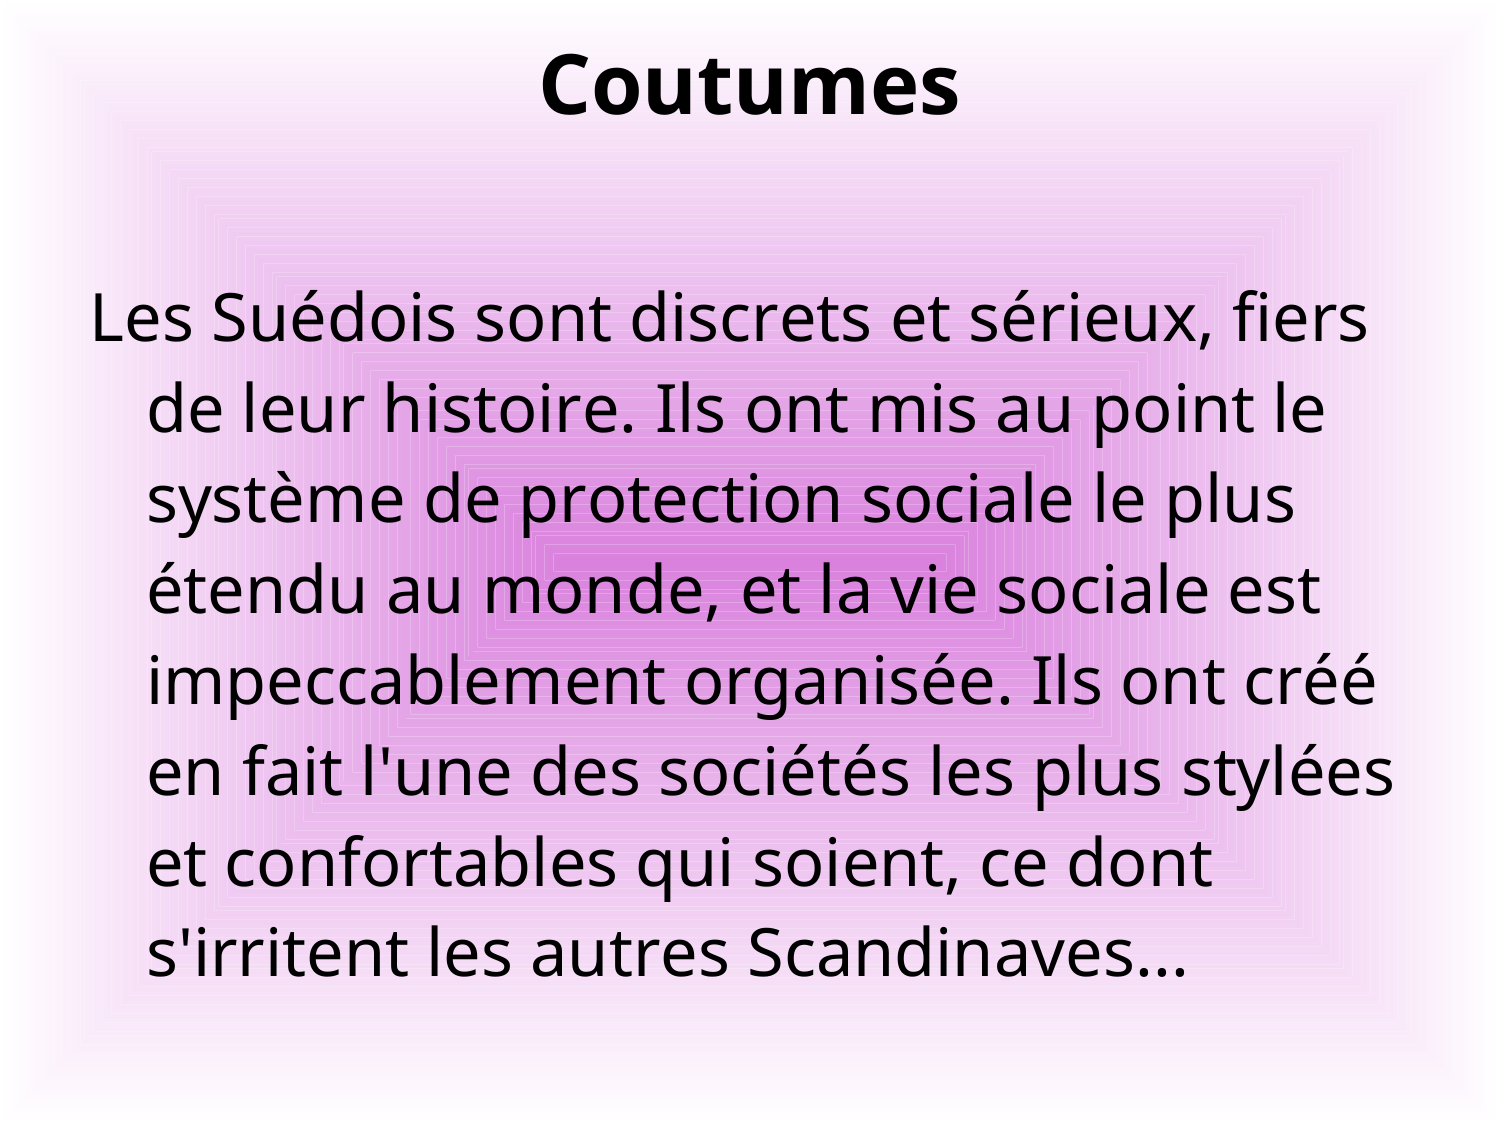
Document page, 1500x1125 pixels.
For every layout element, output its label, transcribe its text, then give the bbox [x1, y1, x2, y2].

list Les Suédois sont discrets et sérieux, fiers de leur histoire. Ils ont mis au point le système de protection sociale le plus étendu au monde, et la vie sociale est impeccablement organisée. Ils ont créé en fait l'une des sociétés les plus stylées et confortables qui soient, ce dont s'irritent les autres Scandinaves... [75, 262, 1426, 1006]
title Coutumes [75, 34, 1426, 244]
